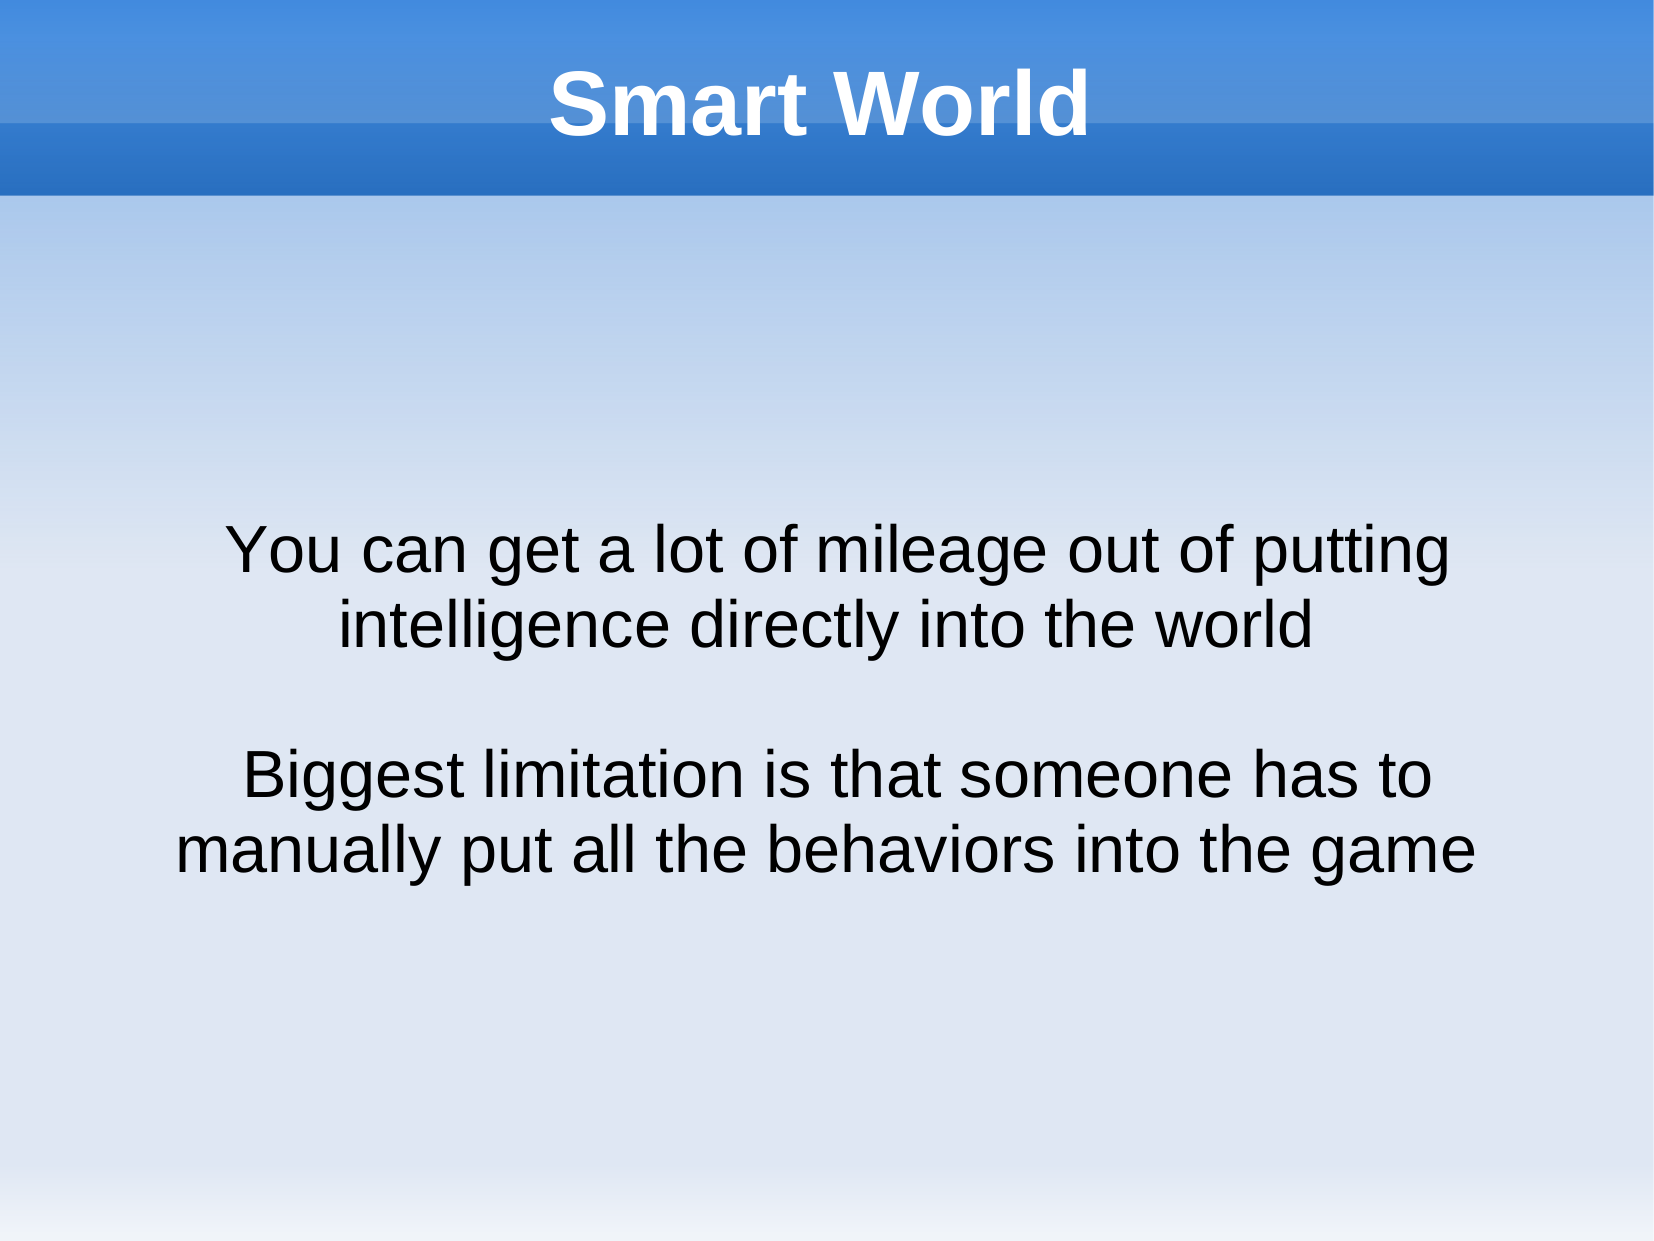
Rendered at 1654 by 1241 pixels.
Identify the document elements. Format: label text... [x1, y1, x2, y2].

title Smart World [76, 0, 1565, 208]
picture [0, 0, 1654, 1241]
subtitle You can get a lot of mileage out of putting intelligence directly into the world Biggest limitation is that someone has to manually put all the behaviors into the game [82, 290, 1571, 1109]
